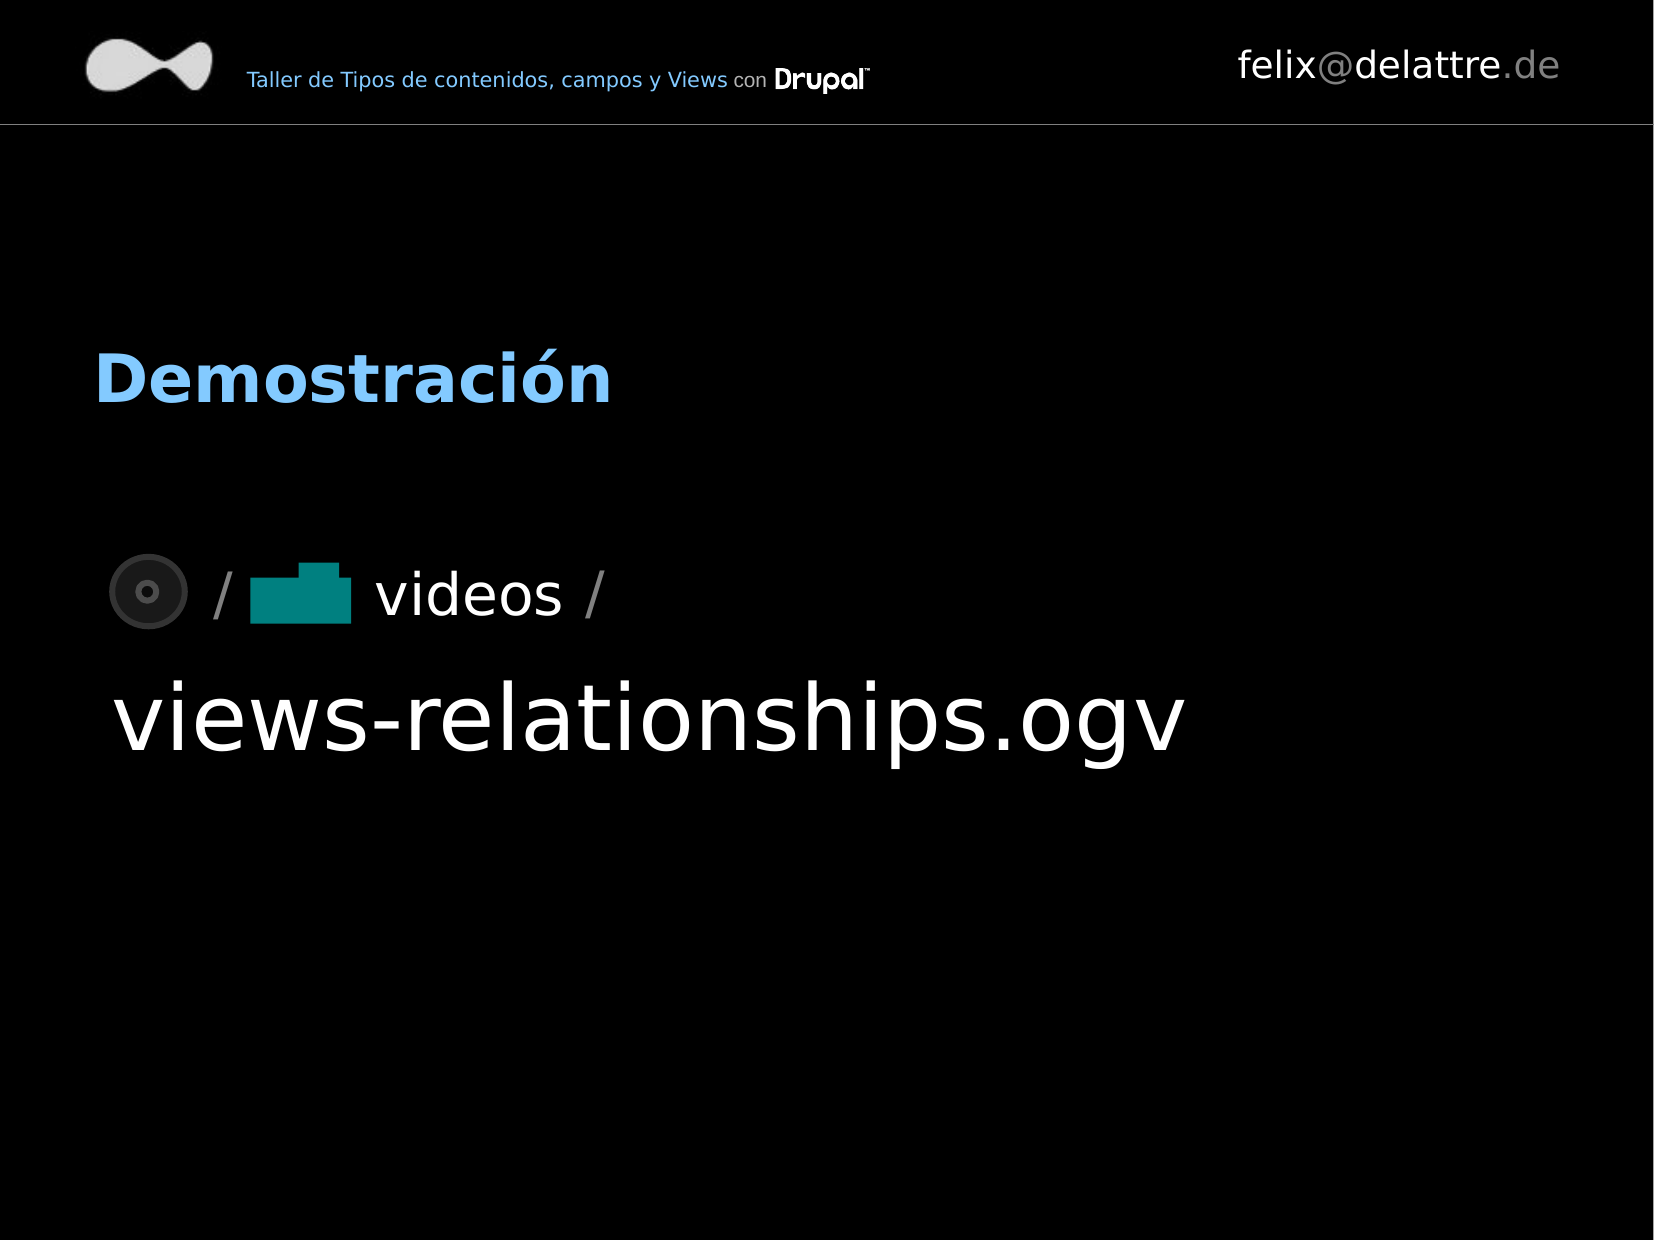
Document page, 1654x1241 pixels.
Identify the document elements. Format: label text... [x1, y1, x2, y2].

text_box views-relationships.ogv [87, 648, 1213, 789]
text_box Demostración [78, 333, 653, 427]
text_box / [198, 552, 249, 636]
text_box [112, 556, 185, 627]
picture [62, 31, 229, 104]
text_box / [570, 552, 620, 636]
text_box [250, 562, 351, 624]
text_box videos [351, 544, 589, 646]
